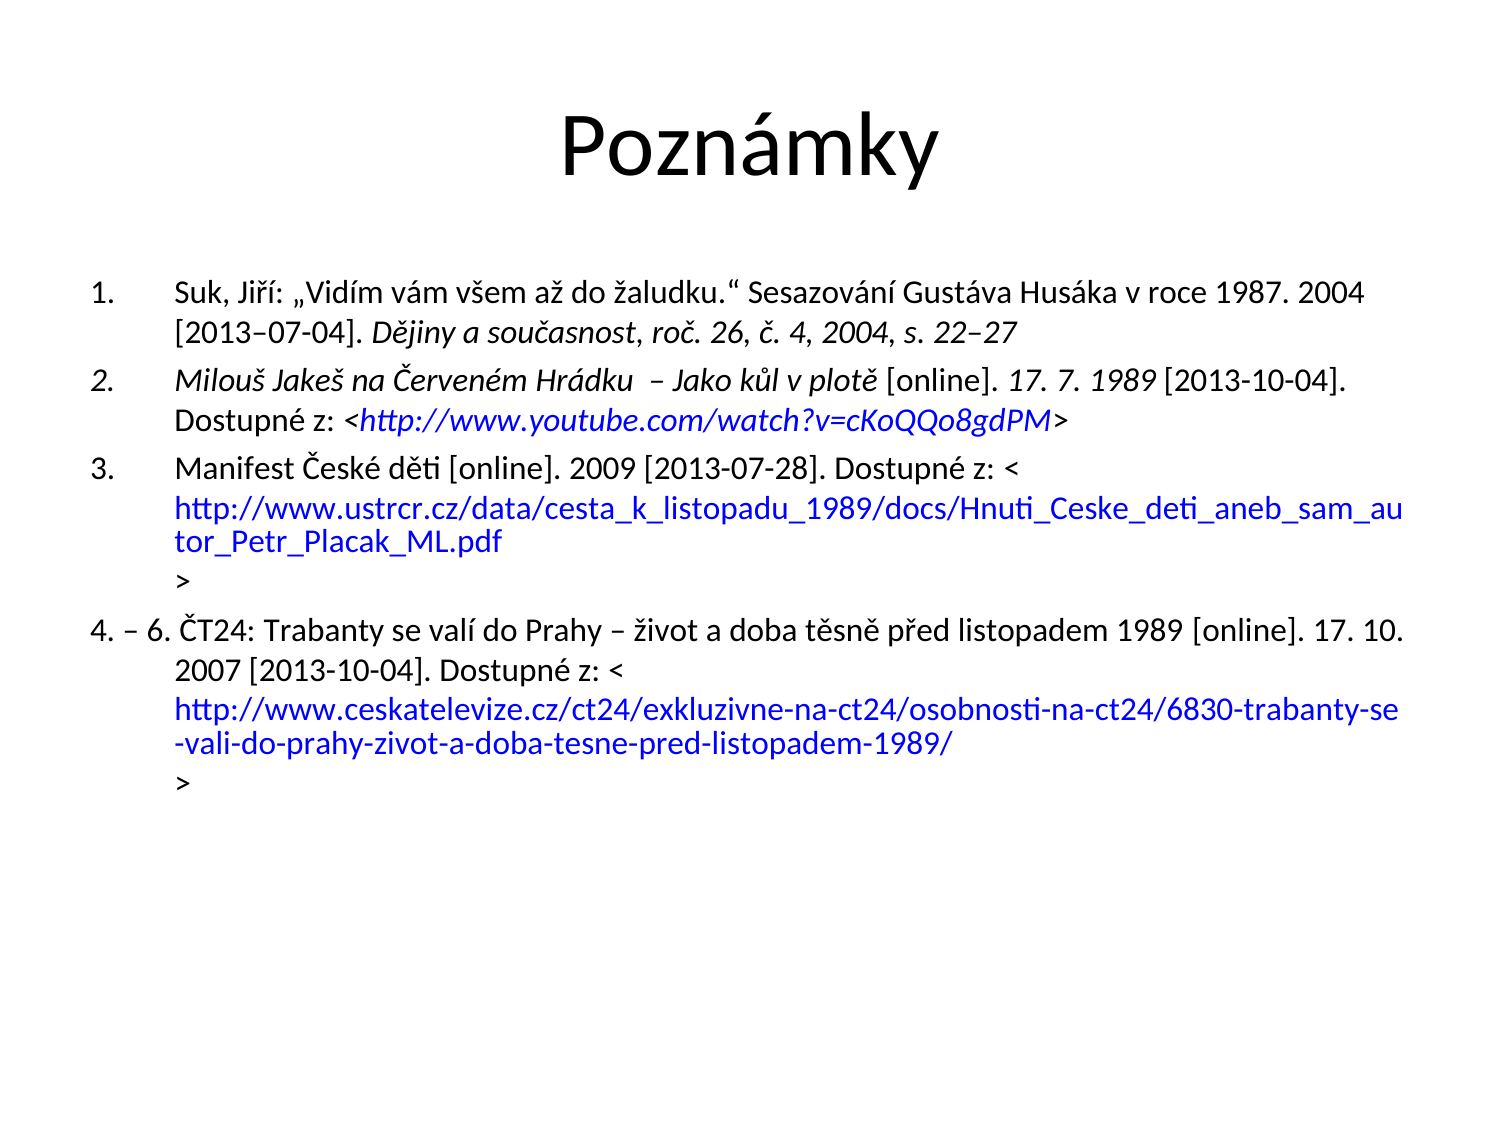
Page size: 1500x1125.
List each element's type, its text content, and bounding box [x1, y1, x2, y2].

title Poznámky [75, 45, 1426, 233]
list Suk, Jiří: „Vidím vám všem až do žaludku.“ Sesazování Gustáva Husáka v roce 1987. 2004 [2013–07-04]. Dějiny a současnost, roč. 26, č. 4, 2004, s. 22–27 Milouš Jakeš na Červeném Hrádku – Jako kůl v plotě [online]. 17. 7. 1989 [2013-10-04]. Dostupné z: <http://www.youtube.com/watch?v=cKoQQo8gdPM> Manifest České děti [online]. 2009 [2013-07-28]. Dostupné z: <http://www.ustrcr.cz/data/cesta_k_listopadu_1989/docs/Hnuti_Ceske_deti_aneb_sam_autor_Petr_Placak_ML.pdf> 4. – 6. ČT24: Trabanty se valí do Prahy – život a doba těsně před listopadem 1989 [online]. 17. 10. 2007 [2013-10-04]. Dostupné z: <http://www.ceskatelevize.cz/ct24/exkluzivne-na-ct24/osobnosti-na-ct24/6830-trabanty-se-vali-do-prahy-zivot-a-doba-tesne-pred-listopadem-1989/> [75, 262, 1426, 1006]
